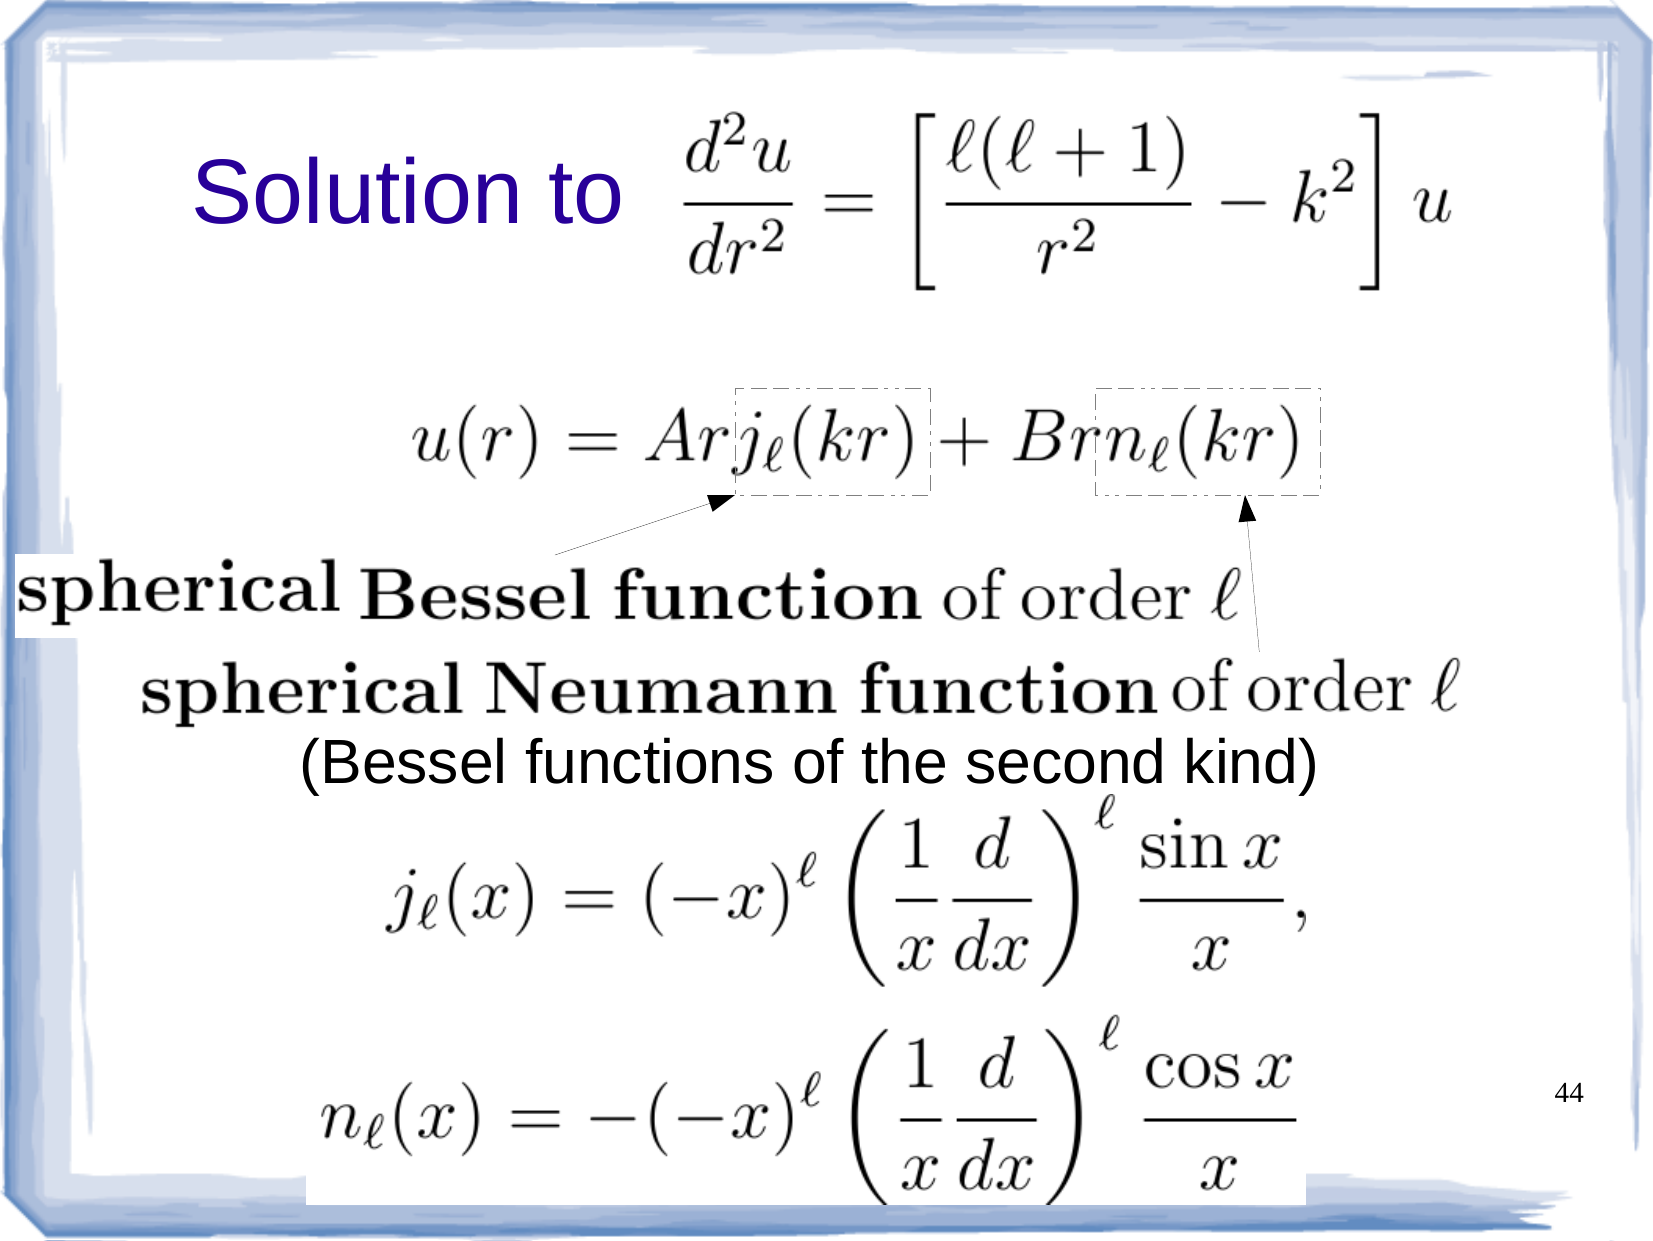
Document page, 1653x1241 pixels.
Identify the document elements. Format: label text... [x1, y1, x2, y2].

text_box (Bessel functions of the second kind) [285, 720, 1531, 874]
text_box [735, 388, 931, 496]
text_box [1095, 388, 1321, 496]
picture [0, 0, 1653, 1241]
title Solution to [157, 105, 661, 281]
